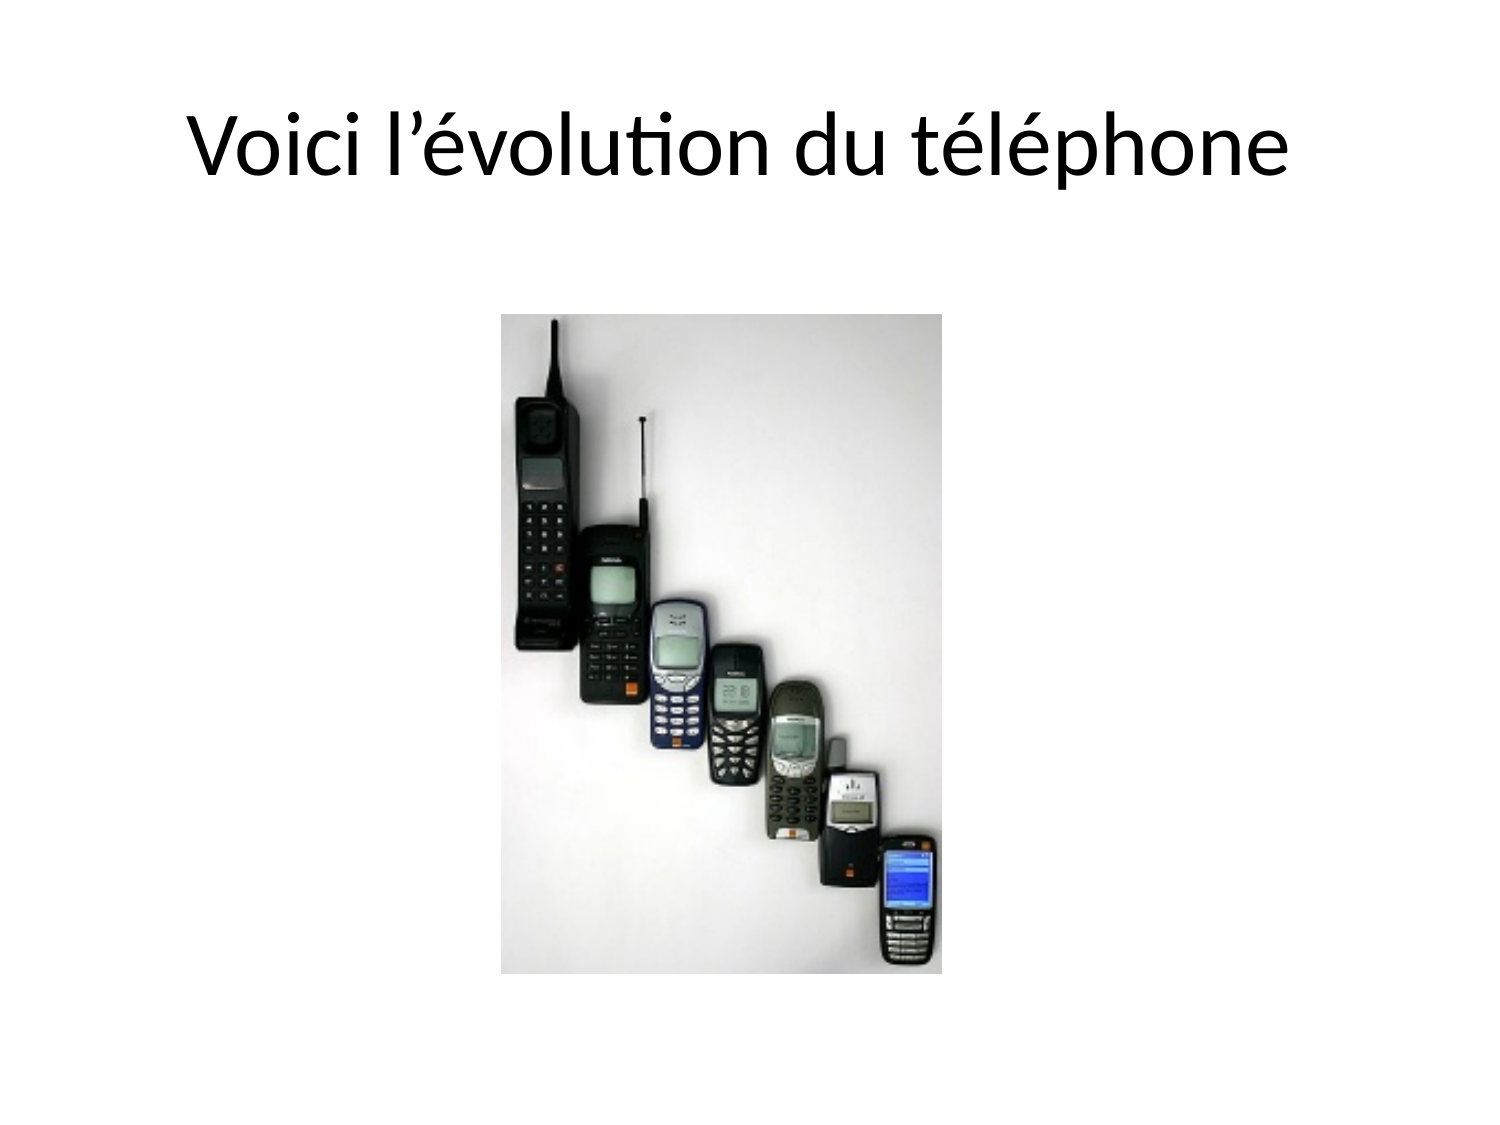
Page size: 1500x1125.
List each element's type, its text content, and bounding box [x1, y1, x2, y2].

title Voici l’évolution du téléphone [75, 45, 1425, 233]
picture [501, 314, 942, 975]
